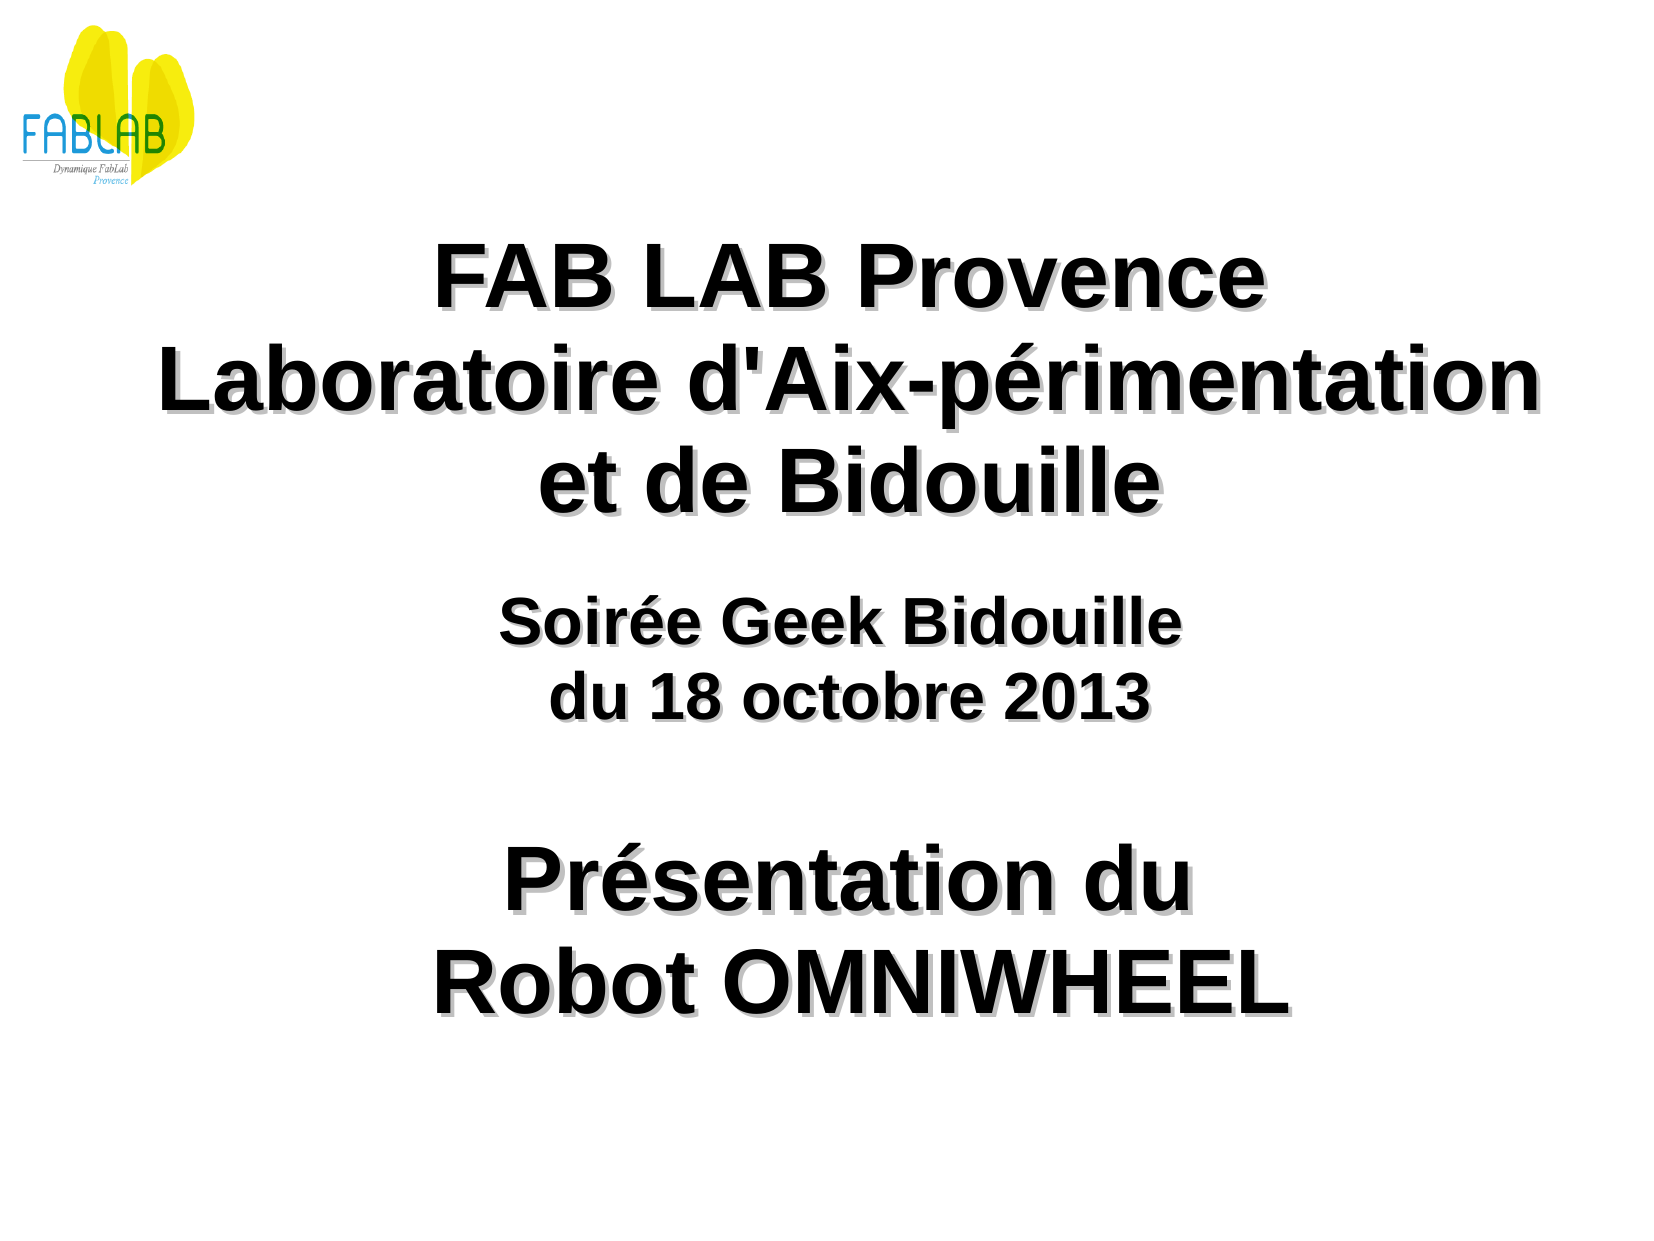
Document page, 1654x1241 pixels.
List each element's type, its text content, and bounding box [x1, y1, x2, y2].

title FAB LAB Provence Laboratoire d'Aix-périmentation et de Bidouille [106, 224, 1595, 533]
picture [0, 11, 217, 201]
title Présentation du Robot OMNIWHEEL [118, 826, 1607, 1034]
title Soirée Geek Bidouille du 18 octobre 2013 [106, 555, 1595, 763]
